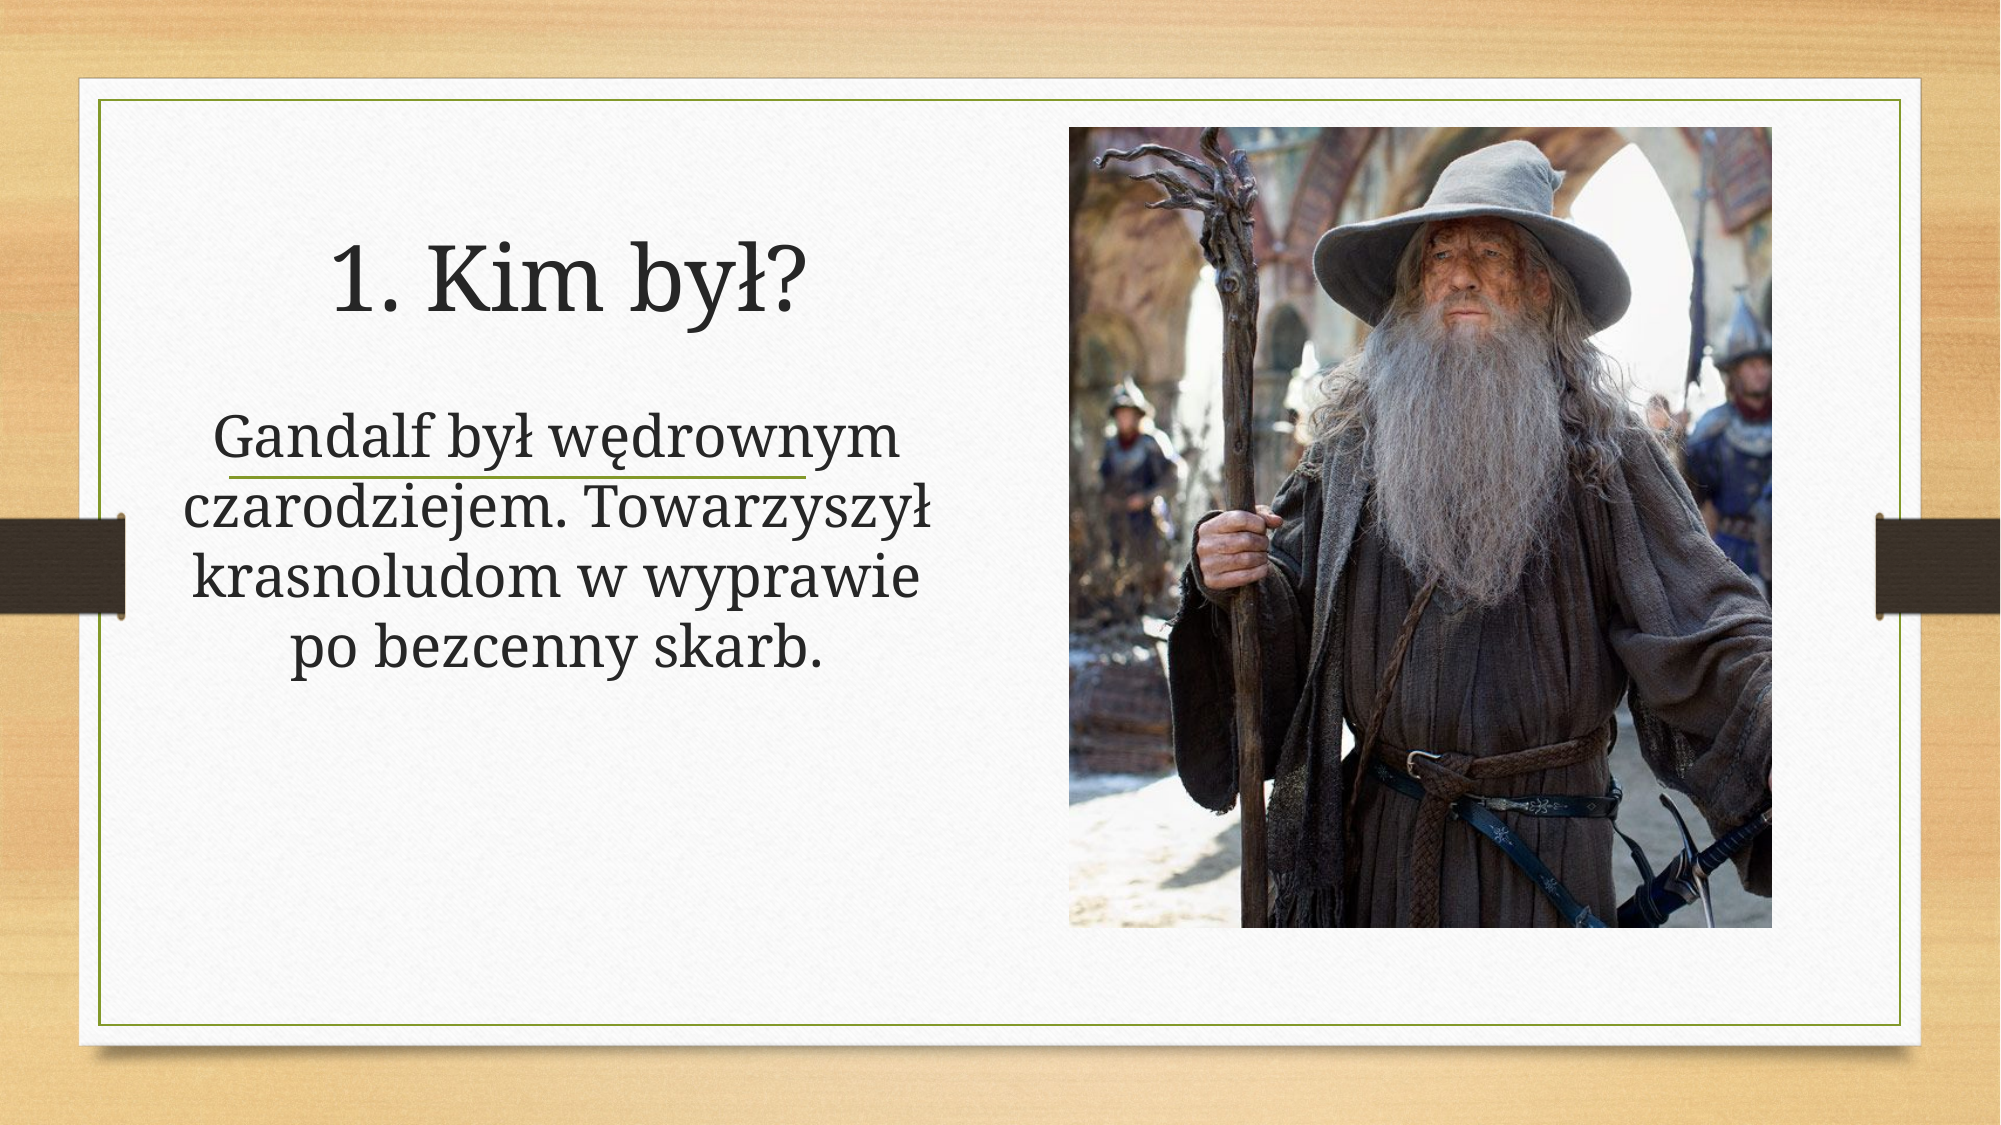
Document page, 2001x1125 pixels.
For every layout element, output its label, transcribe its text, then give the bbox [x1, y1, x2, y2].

picture [1069, 127, 1772, 928]
title 1. Kim był? [123, 75, 1015, 338]
list Gandalf był wędrownym czarodziejem. Towarzyszył krasnoludom w wyprawie po bezcenny skarb. [137, 337, 977, 963]
